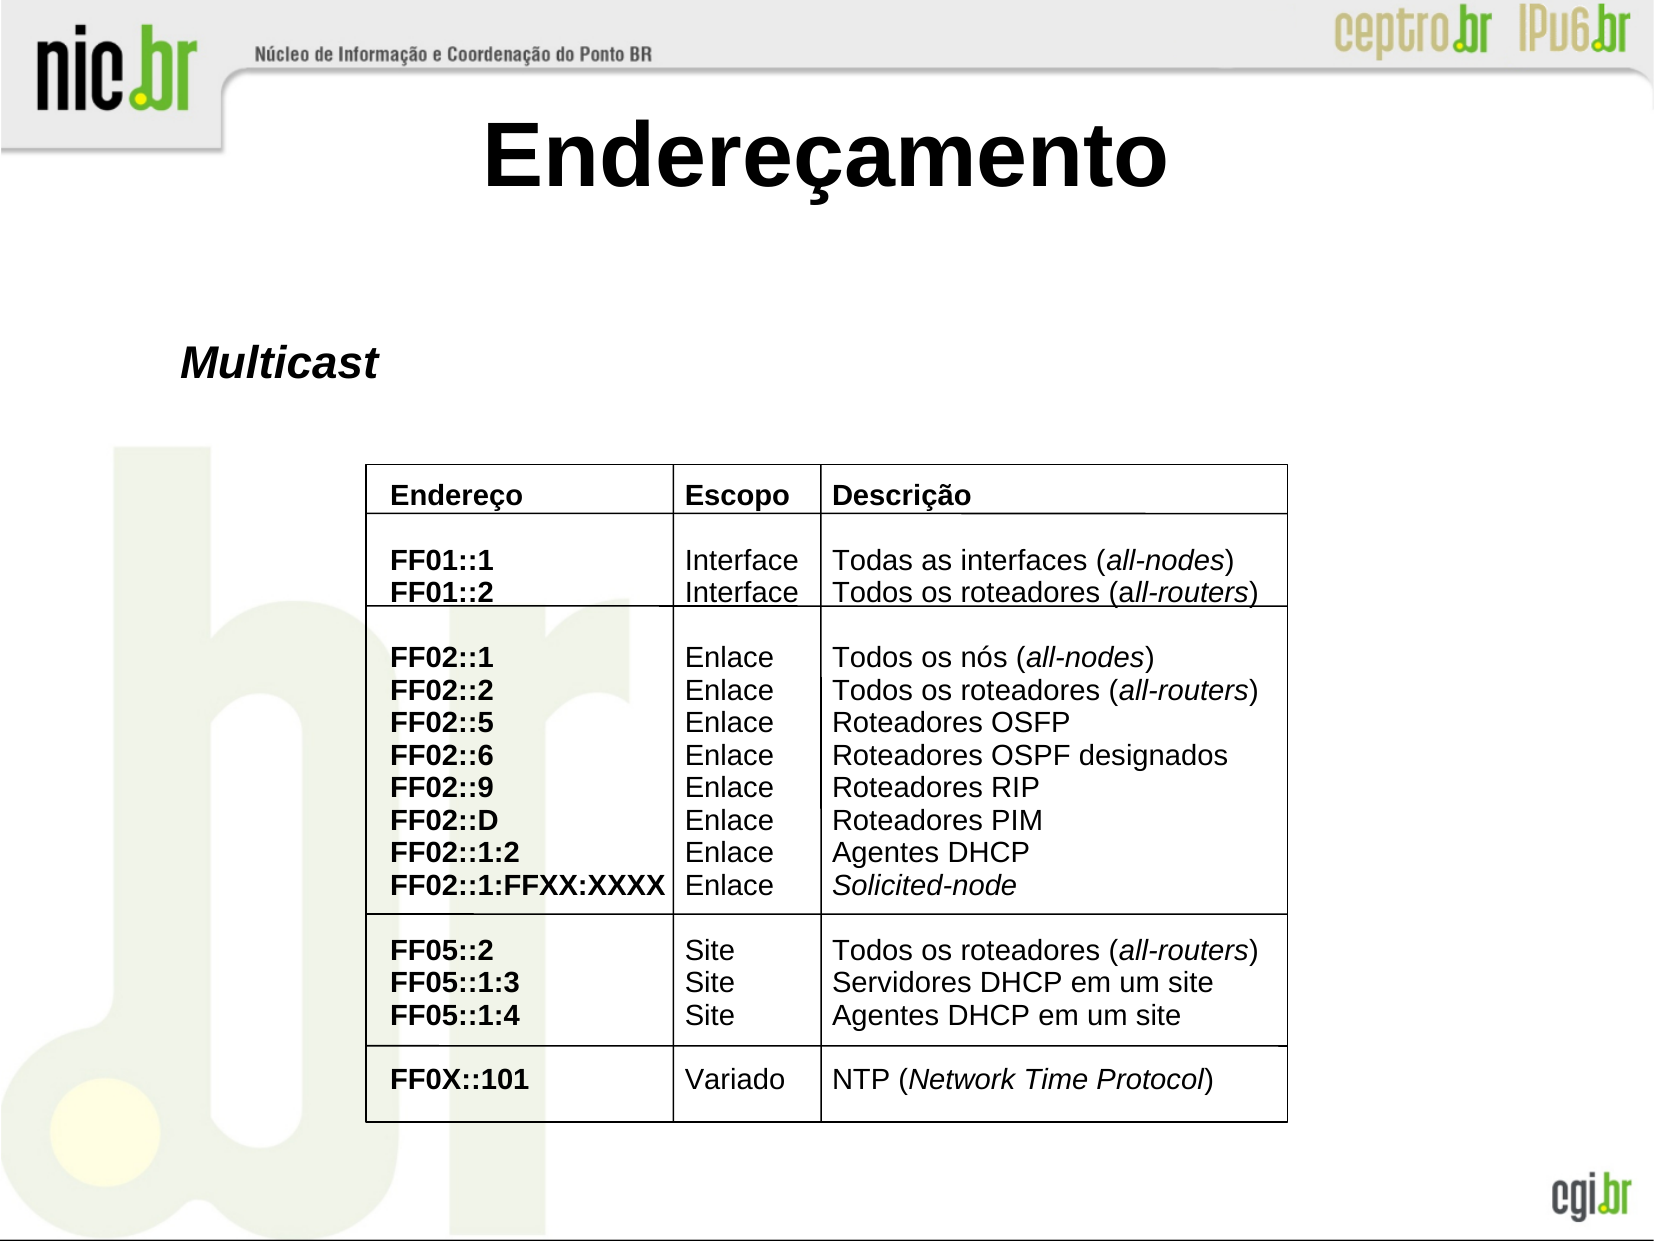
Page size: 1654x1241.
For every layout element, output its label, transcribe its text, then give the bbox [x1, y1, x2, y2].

text_box Endereço Escopo Descrição FF01::1 Interface Todas as interfaces (all-nodes)‏ FF01::2 Interface Todos os roteadores (all-routers) FF02::1 Enlace Todos os nós (all-nodes)‏ FF02::2 Enlace Todos os roteadores (all-routers)‏ FF02::5 Enlace Roteadores OSFP FF02::6 Enlace Roteadores OSPF designados FF02::9 Enlace Roteadores RIP FF02::D Enlace Roteadores PIM FF02::1:2 Enlace Agentes DHCP FF02::1:FFXX:XXXX Enlace Solicited-node FF05::2 Site Todos os roteadores (all-routers)‏ FF05::1:3 Site Servidores DHCP em um site FF05::1:4 Site Agentes DHCP em um site FF0X::101 Variado NTP (Network Time Protocol)‏ [675, 515, 820, 605]
text_box Endereço Escopo Descrição FF01::1 Interface Todas as interfaces (all-nodes)‏ FF01::2 Interface Todos os roteadores (all-routers) FF02::1 Enlace Todos os nós (all-nodes)‏ FF02::2 Enlace Todos os roteadores (all-routers)‏ FF02::5 Enlace Roteadores OSFP FF02::6 Enlace Roteadores OSPF designados FF02::9 Enlace Roteadores RIP FF02::D Enlace Roteadores PIM FF02::1:2 Enlace Agentes DHCP FF02::1:FFXX:XXXX Enlace Solicited-node FF05::2 Site Todos os roteadores (all-routers)‏ FF05::1:3 Site Servidores DHCP em um site FF05::1:4 Site Agentes DHCP em um site FF0X::101 Variado NTP (Network Time Protocol)‏ [375, 465, 672, 512]
text_box Endereço Escopo Descrição FF01::1 Interface Todas as interfaces (all-nodes)‏ FF01::2 Interface Todos os roteadores (all-routers) FF02::1 Enlace Todos os nós (all-nodes)‏ FF02::2 Enlace Todos os roteadores (all-routers)‏ FF02::5 Enlace Roteadores OSFP FF02::6 Enlace Roteadores OSPF designados FF02::9 Enlace Roteadores RIP FF02::D Enlace Roteadores PIM FF02::1:2 Enlace Agentes DHCP FF02::1:FFXX:XXXX Enlace Solicited-node FF05::2 Site Todos os roteadores (all-routers)‏ FF05::1:3 Site Servidores DHCP em um site FF05::1:4 Site Agentes DHCP em um site FF0X::101 Variado NTP (Network Time Protocol)‏ [375, 915, 672, 1045]
text_box Endereço Escopo Descrição FF01::1 Interface Todas as interfaces (all-nodes)‏ FF01::2 Interface Todos os roteadores (all-routers) FF02::1 Enlace Todos os nós (all-nodes)‏ FF02::2 Enlace Todos os roteadores (all-routers)‏ FF02::5 Enlace Roteadores OSFP FF02::6 Enlace Roteadores OSPF designados FF02::9 Enlace Roteadores RIP FF02::D Enlace Roteadores PIM FF02::1:2 Enlace Agentes DHCP FF02::1:FFXX:XXXX Enlace Solicited-node FF05::2 Site Todos os roteadores (all-routers)‏ FF05::1:3 Site Servidores DHCP em um site FF05::1:4 Site Agentes DHCP em um site FF0X::101 Variado NTP (Network Time Protocol)‏ [822, 515, 1287, 605]
text_box Endereço Escopo Descrição FF01::1 Interface Todas as interfaces (all-nodes)‏ FF01::2 Interface Todos os roteadores (all-routers) FF02::1 Enlace Todos os nós (all-nodes)‏ FF02::2 Enlace Todos os roteadores (all-routers)‏ FF02::5 Enlace Roteadores OSFP FF02::6 Enlace Roteadores OSPF designados FF02::9 Enlace Roteadores RIP FF02::D Enlace Roteadores PIM FF02::1:2 Enlace Agentes DHCP FF02::1:FFXX:XXXX Enlace Solicited-node FF05::2 Site Todos os roteadores (all-routers)‏ FF05::1:3 Site Servidores DHCP em um site FF05::1:4 Site Agentes DHCP em um site FF0X::101 Variado NTP (Network Time Protocol)‏ [375, 1047, 672, 1121]
text_box Endereço Escopo Descrição FF01::1 Interface Todas as interfaces (all-nodes)‏ FF01::2 Interface Todos os roteadores (all-routers) FF02::1 Enlace Todos os nós (all-nodes)‏ FF02::2 Enlace Todos os roteadores (all-routers)‏ FF02::5 Enlace Roteadores OSFP FF02::6 Enlace Roteadores OSPF designados FF02::9 Enlace Roteadores RIP FF02::D Enlace Roteadores PIM FF02::1:2 Enlace Agentes DHCP FF02::1:FFXX:XXXX Enlace Solicited-node FF05::2 Site Todos os roteadores (all-routers)‏ FF05::1:3 Site Servidores DHCP em um site FF05::1:4 Site Agentes DHCP em um site FF0X::101 Variado NTP (Network Time Protocol)‏ [375, 515, 672, 605]
text_box Endereço Escopo Descrição FF01::1 Interface Todas as interfaces (all-nodes)‏ FF01::2 Interface Todos os roteadores (all-routers) FF02::1 Enlace Todos os nós (all-nodes)‏ FF02::2 Enlace Todos os roteadores (all-routers)‏ FF02::5 Enlace Roteadores OSFP FF02::6 Enlace Roteadores OSPF designados FF02::9 Enlace Roteadores RIP FF02::D Enlace Roteadores PIM FF02::1:2 Enlace Agentes DHCP FF02::1:FFXX:XXXX Enlace Solicited-node FF05::2 Site Todos os roteadores (all-routers)‏ FF05::1:3 Site Servidores DHCP em um site FF05::1:4 Site Agentes DHCP em um site FF0X::101 Variado NTP (Network Time Protocol)‏ [822, 607, 1287, 913]
picture [0, 0, 1654, 1241]
text_box Endereço Escopo Descrição FF01::1 Interface Todas as interfaces (all-nodes)‏ FF01::2 Interface Todos os roteadores (all-routers) FF02::1 Enlace Todos os nós (all-nodes)‏ FF02::2 Enlace Todos os roteadores (all-routers)‏ FF02::5 Enlace Roteadores OSFP FF02::6 Enlace Roteadores OSPF designados FF02::9 Enlace Roteadores RIP FF02::D Enlace Roteadores PIM FF02::1:2 Enlace Agentes DHCP FF02::1:FFXX:XXXX Enlace Solicited-node FF05::2 Site Todos os roteadores (all-routers)‏ FF05::1:3 Site Servidores DHCP em um site FF05::1:4 Site Agentes DHCP em um site FF0X::101 Variado NTP (Network Time Protocol)‏ [675, 915, 820, 1045]
text_box Multicast [165, 330, 1489, 384]
text_box Endereço Escopo Descrição FF01::1 Interface Todas as interfaces (all-nodes)‏ FF01::2 Interface Todos os roteadores (all-routers) FF02::1 Enlace Todos os nós (all-nodes)‏ FF02::2 Enlace Todos os roteadores (all-routers)‏ FF02::5 Enlace Roteadores OSFP FF02::6 Enlace Roteadores OSPF designados FF02::9 Enlace Roteadores RIP FF02::D Enlace Roteadores PIM FF02::1:2 Enlace Agentes DHCP FF02::1:FFXX:XXXX Enlace Solicited-node FF05::2 Site Todos os roteadores (all-routers)‏ FF05::1:3 Site Servidores DHCP em um site FF05::1:4 Site Agentes DHCP em um site FF0X::101 Variado NTP (Network Time Protocol)‏ [822, 465, 1287, 512]
text_box Endereço Escopo Descrição FF01::1 Interface Todas as interfaces (all-nodes)‏ FF01::2 Interface Todos os roteadores (all-routers) FF02::1 Enlace Todos os nós (all-nodes)‏ FF02::2 Enlace Todos os roteadores (all-routers)‏ FF02::5 Enlace Roteadores OSFP FF02::6 Enlace Roteadores OSPF designados FF02::9 Enlace Roteadores RIP FF02::D Enlace Roteadores PIM FF02::1:2 Enlace Agentes DHCP FF02::1:FFXX:XXXX Enlace Solicited-node FF05::2 Site Todos os roteadores (all-routers)‏ FF05::1:3 Site Servidores DHCP em um site FF05::1:4 Site Agentes DHCP em um site FF0X::101 Variado NTP (Network Time Protocol)‏ [822, 1047, 1287, 1121]
text_box Endereço Escopo Descrição FF01::1 Interface Todas as interfaces (all-nodes)‏ FF01::2 Interface Todos os roteadores (all-routers) FF02::1 Enlace Todos os nós (all-nodes)‏ FF02::2 Enlace Todos os roteadores (all-routers)‏ FF02::5 Enlace Roteadores OSFP FF02::6 Enlace Roteadores OSPF designados FF02::9 Enlace Roteadores RIP FF02::D Enlace Roteadores PIM FF02::1:2 Enlace Agentes DHCP FF02::1:FFXX:XXXX Enlace Solicited-node FF05::2 Site Todos os roteadores (all-routers)‏ FF05::1:3 Site Servidores DHCP em um site FF05::1:4 Site Agentes DHCP em um site FF0X::101 Variado NTP (Network Time Protocol)‏ [375, 607, 672, 913]
text_box Endereço Escopo Descrição FF01::1 Interface Todas as interfaces (all-nodes)‏ FF01::2 Interface Todos os roteadores (all-routers) FF02::1 Enlace Todos os nós (all-nodes)‏ FF02::2 Enlace Todos os roteadores (all-routers)‏ FF02::5 Enlace Roteadores OSFP FF02::6 Enlace Roteadores OSPF designados FF02::9 Enlace Roteadores RIP FF02::D Enlace Roteadores PIM FF02::1:2 Enlace Agentes DHCP FF02::1:FFXX:XXXX Enlace Solicited-node FF05::2 Site Todos os roteadores (all-routers)‏ FF05::1:3 Site Servidores DHCP em um site FF05::1:4 Site Agentes DHCP em um site FF0X::101 Variado NTP (Network Time Protocol)‏ [375, 437, 1307, 1146]
text_box Endereço Escopo Descrição FF01::1 Interface Todas as interfaces (all-nodes)‏ FF01::2 Interface Todos os roteadores (all-routers) FF02::1 Enlace Todos os nós (all-nodes)‏ FF02::2 Enlace Todos os roteadores (all-routers)‏ FF02::5 Enlace Roteadores OSFP FF02::6 Enlace Roteadores OSPF designados FF02::9 Enlace Roteadores RIP FF02::D Enlace Roteadores PIM FF02::1:2 Enlace Agentes DHCP FF02::1:FFXX:XXXX Enlace Solicited-node FF05::2 Site Todos os roteadores (all-routers)‏ FF05::1:3 Site Servidores DHCP em um site FF05::1:4 Site Agentes DHCP em um site FF0X::101 Variado NTP (Network Time Protocol)‏ [822, 915, 1287, 1045]
text_box Endereço Escopo Descrição FF01::1 Interface Todas as interfaces (all-nodes)‏ FF01::2 Interface Todos os roteadores (all-routers) FF02::1 Enlace Todos os nós (all-nodes)‏ FF02::2 Enlace Todos os roteadores (all-routers)‏ FF02::5 Enlace Roteadores OSFP FF02::6 Enlace Roteadores OSPF designados FF02::9 Enlace Roteadores RIP FF02::D Enlace Roteadores PIM FF02::1:2 Enlace Agentes DHCP FF02::1:FFXX:XXXX Enlace Solicited-node FF05::2 Site Todos os roteadores (all-routers)‏ FF05::1:3 Site Servidores DHCP em um site FF05::1:4 Site Agentes DHCP em um site FF0X::101 Variado NTP (Network Time Protocol)‏ [675, 607, 820, 913]
text_box Endereçamento [88, 97, 1565, 215]
